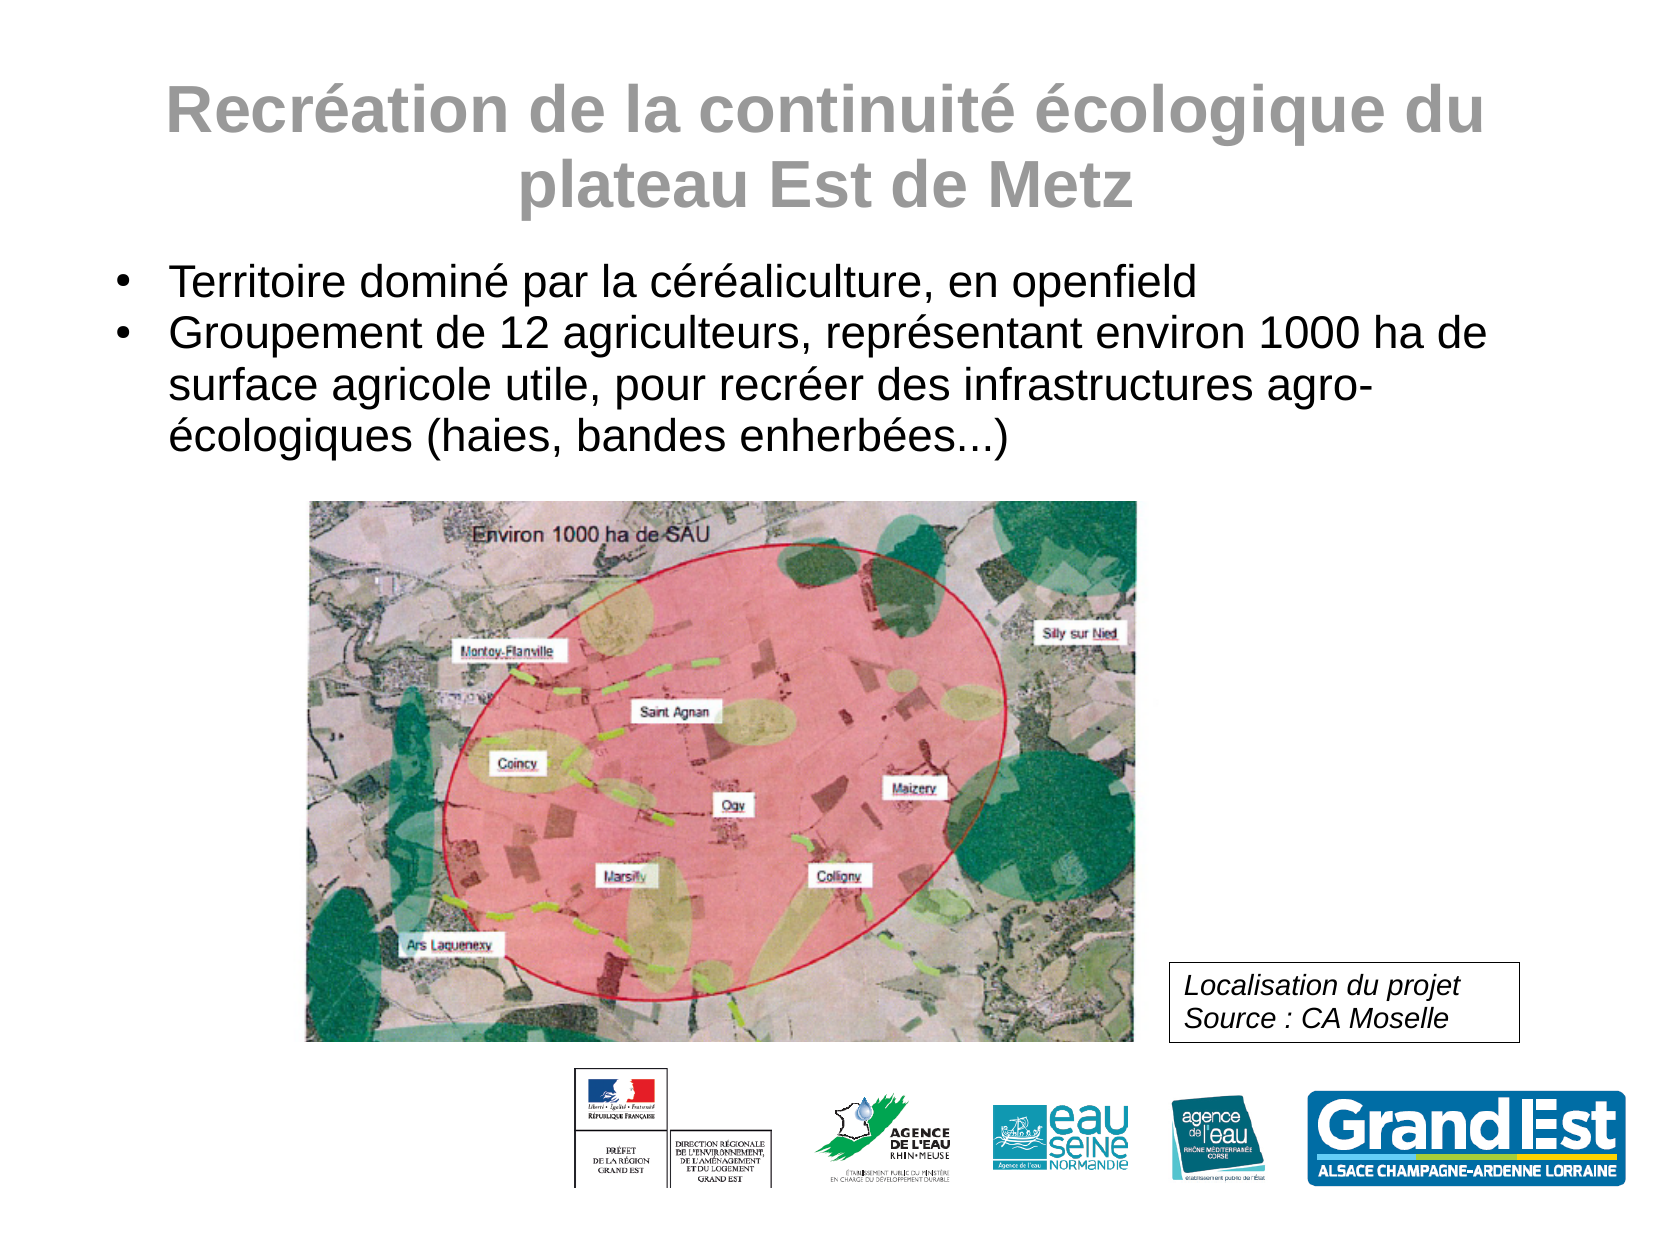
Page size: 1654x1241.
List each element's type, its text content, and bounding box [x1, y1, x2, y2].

picture [549, 1039, 1642, 1217]
title Recréation de la continuité écologique du plateau Est de Metz [82, 43, 1571, 251]
picture [283, 501, 1159, 1042]
list Territoire dominé par la céréaliculture, en openfield Groupement de 12 agriculteurs, représentant environ 1000 ha de surface agricole utile, pour recréer des infrastructures agro-écologiques (haies, bandes enherbées...) [82, 248, 1548, 1068]
text_box Localisation du projet Source : CA Moselle [1169, 962, 1520, 1042]
